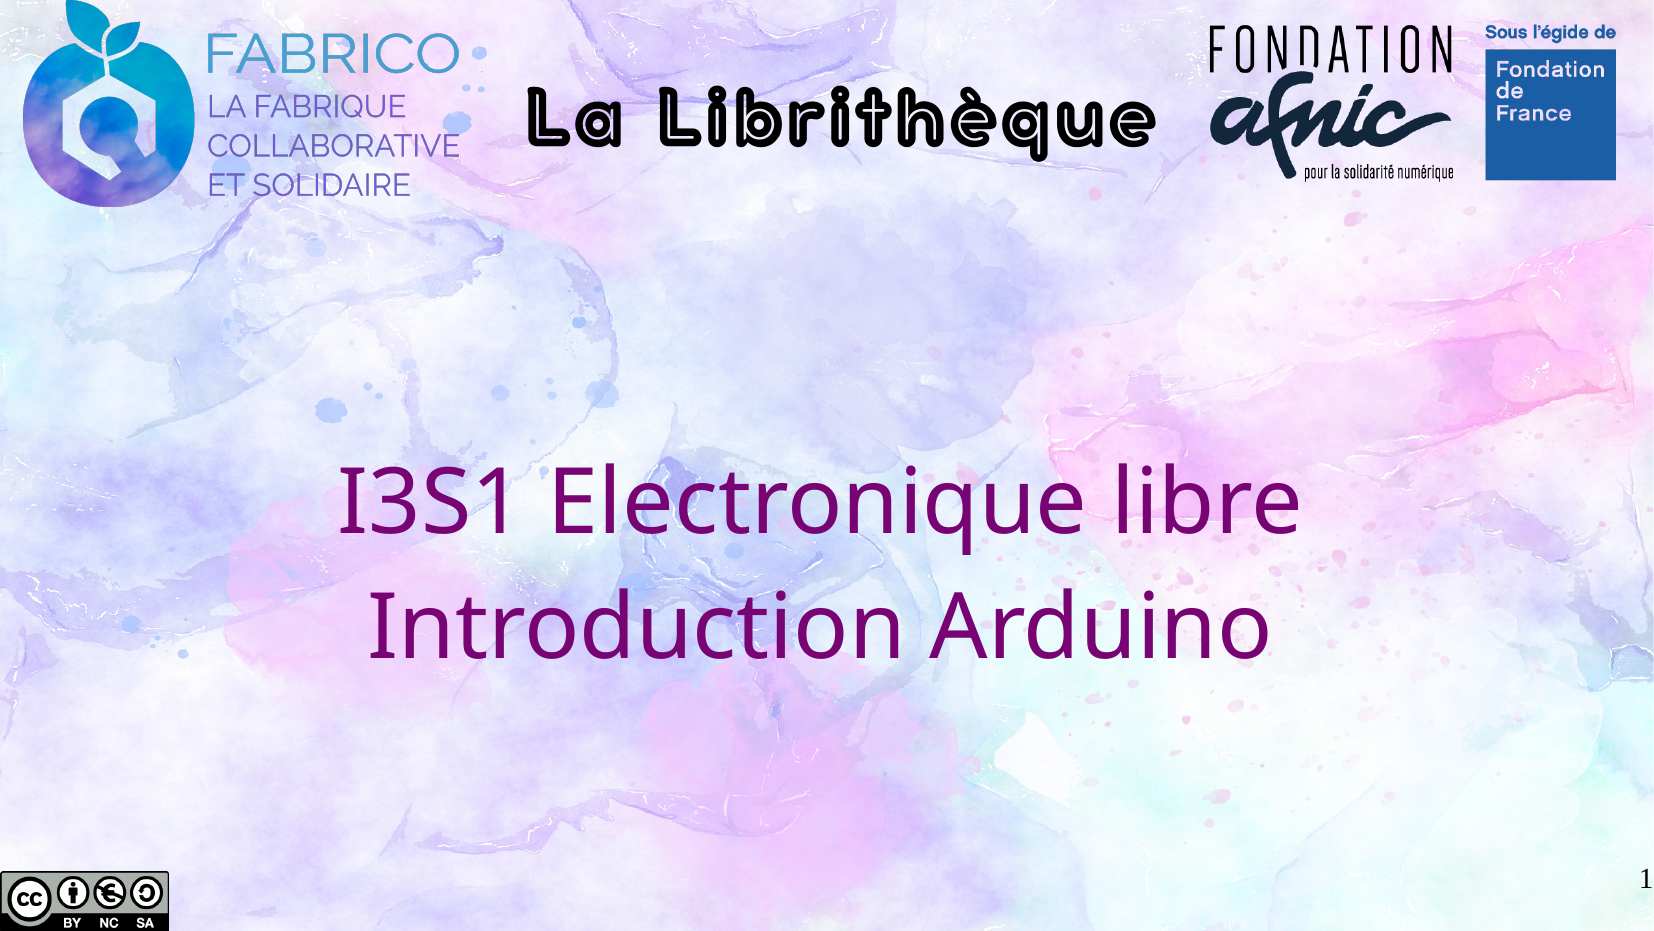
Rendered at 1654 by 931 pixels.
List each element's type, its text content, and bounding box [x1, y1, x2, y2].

title I3S1 Electronique libre Introduction Arduino [76, 295, 1565, 827]
picture [503, 0, 1653, 207]
picture [0, 871, 169, 931]
picture [23, 0, 459, 207]
